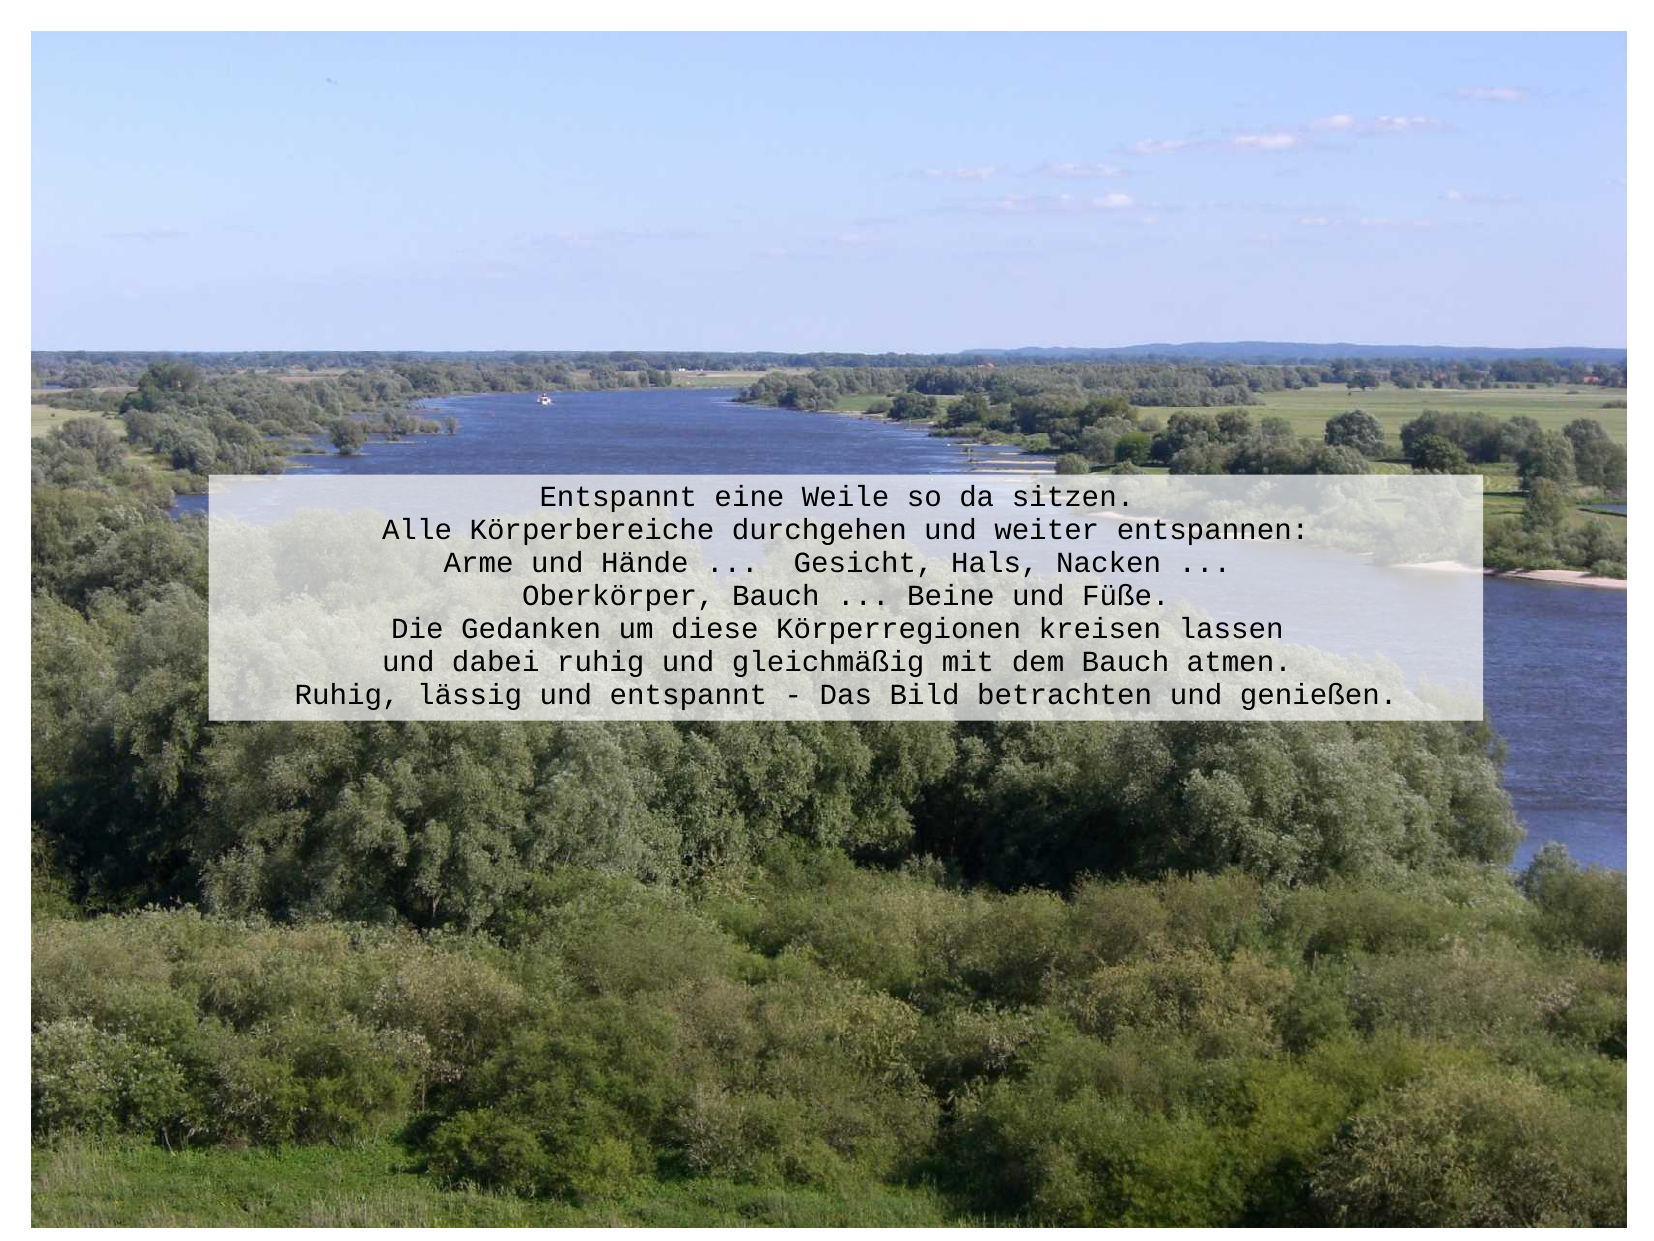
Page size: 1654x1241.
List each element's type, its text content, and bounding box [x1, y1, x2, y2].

picture [31, 31, 1627, 1228]
text_box Entspannt eine Weile so da sitzen. Alle Körperbereiche durchgehen und weiter entspannen: Arme und Hände ... Gesicht, Hals, Nacken ... Oberkörper, Bauch ... Beine und Füße. Die Gedanken um diese Körperregionen kreisen lassen und dabei ruhig und gleichmäßig mit dem Bauch atmen. Ruhig, lässig und entspannt - Das Bild betrachten und genießen. [208, 474, 1484, 721]
